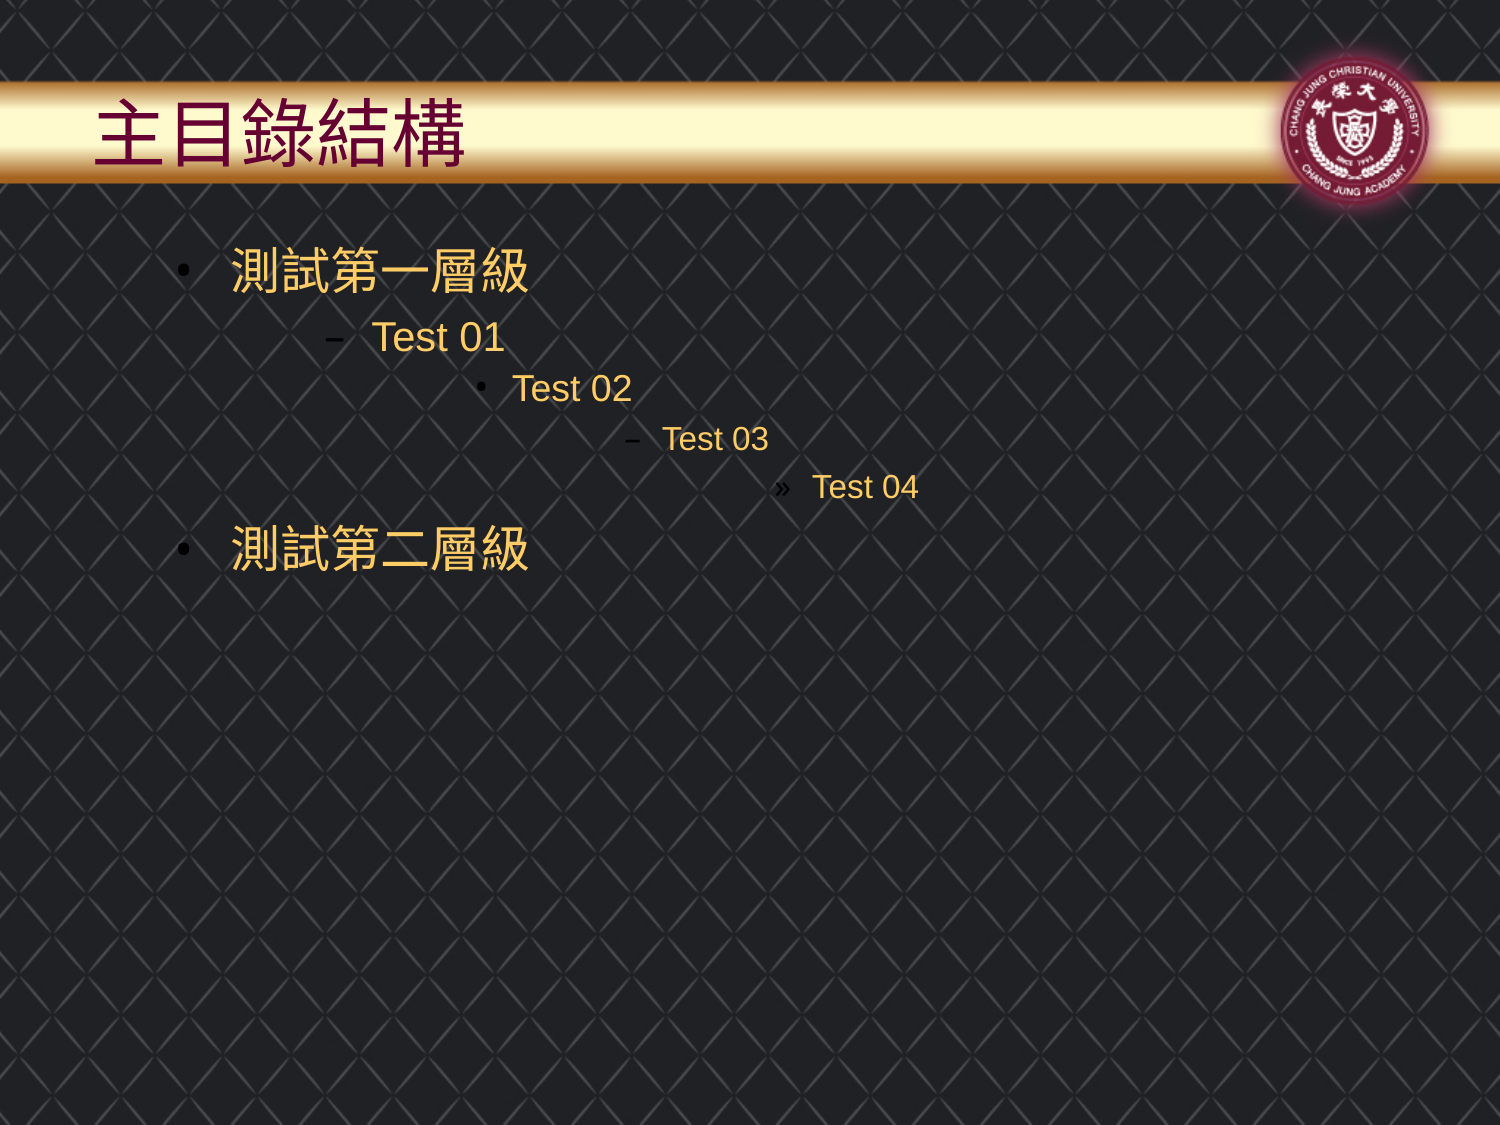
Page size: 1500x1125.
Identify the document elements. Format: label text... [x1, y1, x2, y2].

title 主目錄結構 [76, 54, 1188, 209]
list 測試第一層級 Test 01 Test 02 Test 03 Test 04 測試第二層級 [159, 231, 1426, 1012]
